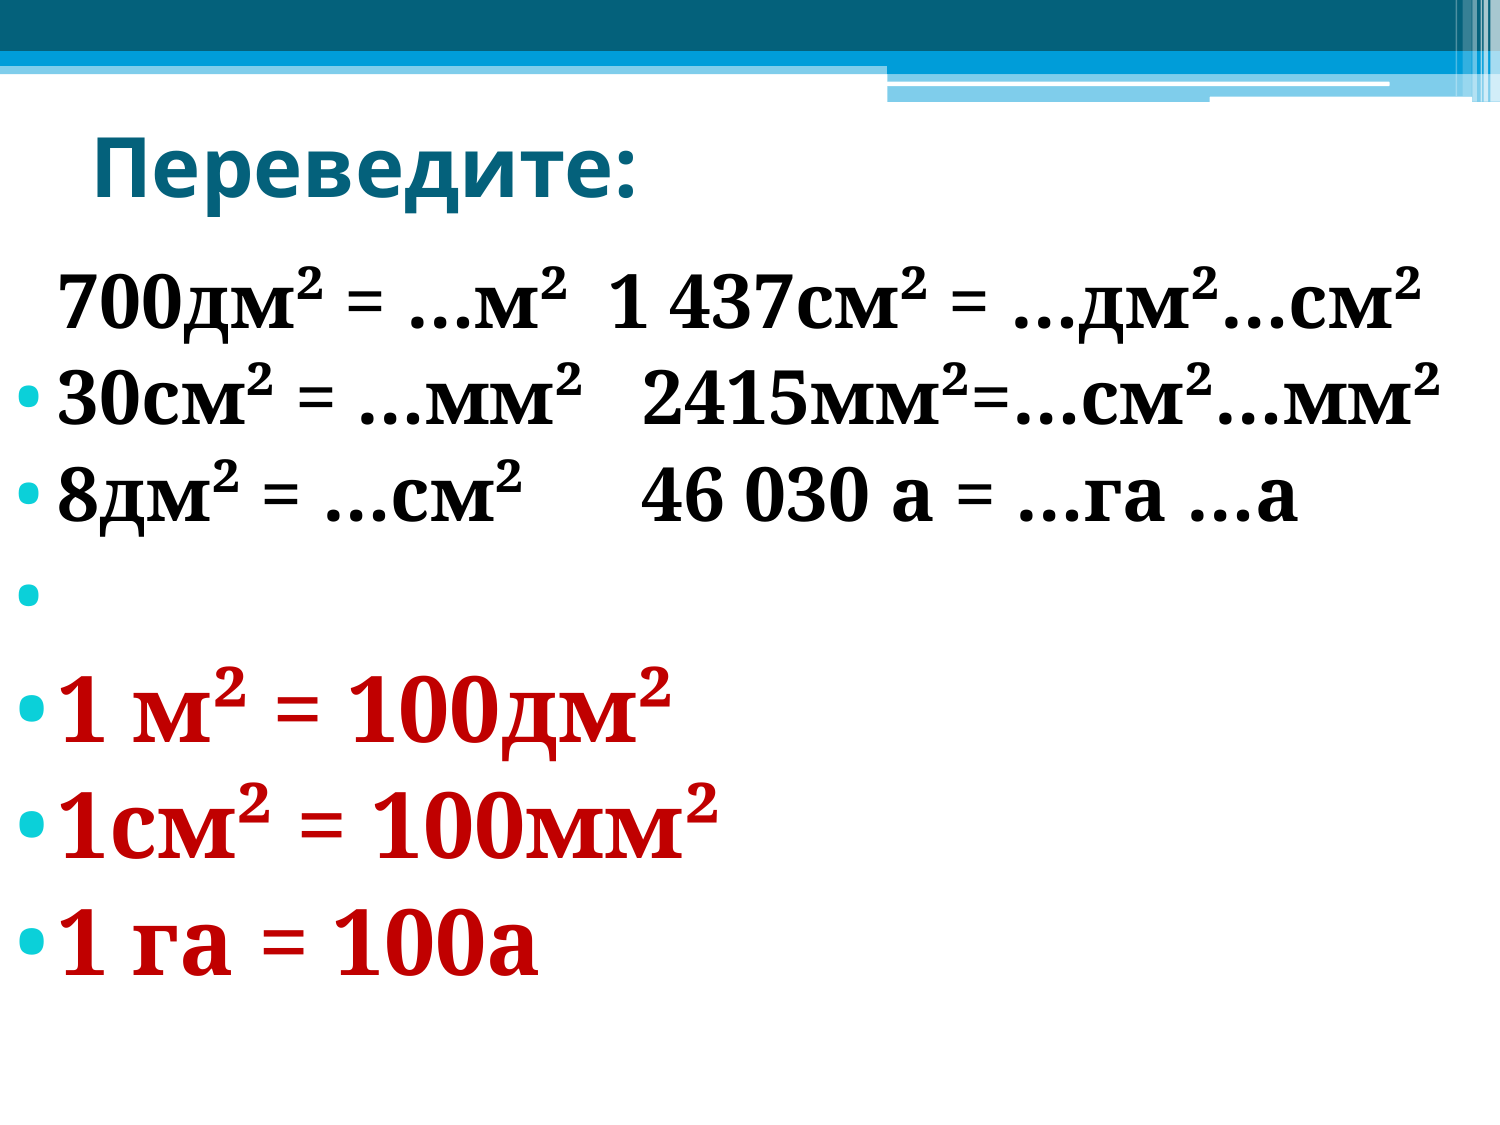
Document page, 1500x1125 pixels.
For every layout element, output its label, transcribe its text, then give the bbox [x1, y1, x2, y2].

list 700дм² = …м² 1 437см² = …дм²…см² 30см² = …мм² 2415мм²=…см²…мм² 8дм² = …см² 46 030 а = …га …а 1 м² = 100дм² 1см² = 100мм² 1 га = 100а [0, 246, 1500, 1079]
title Переведите: [75, 105, 1426, 223]
